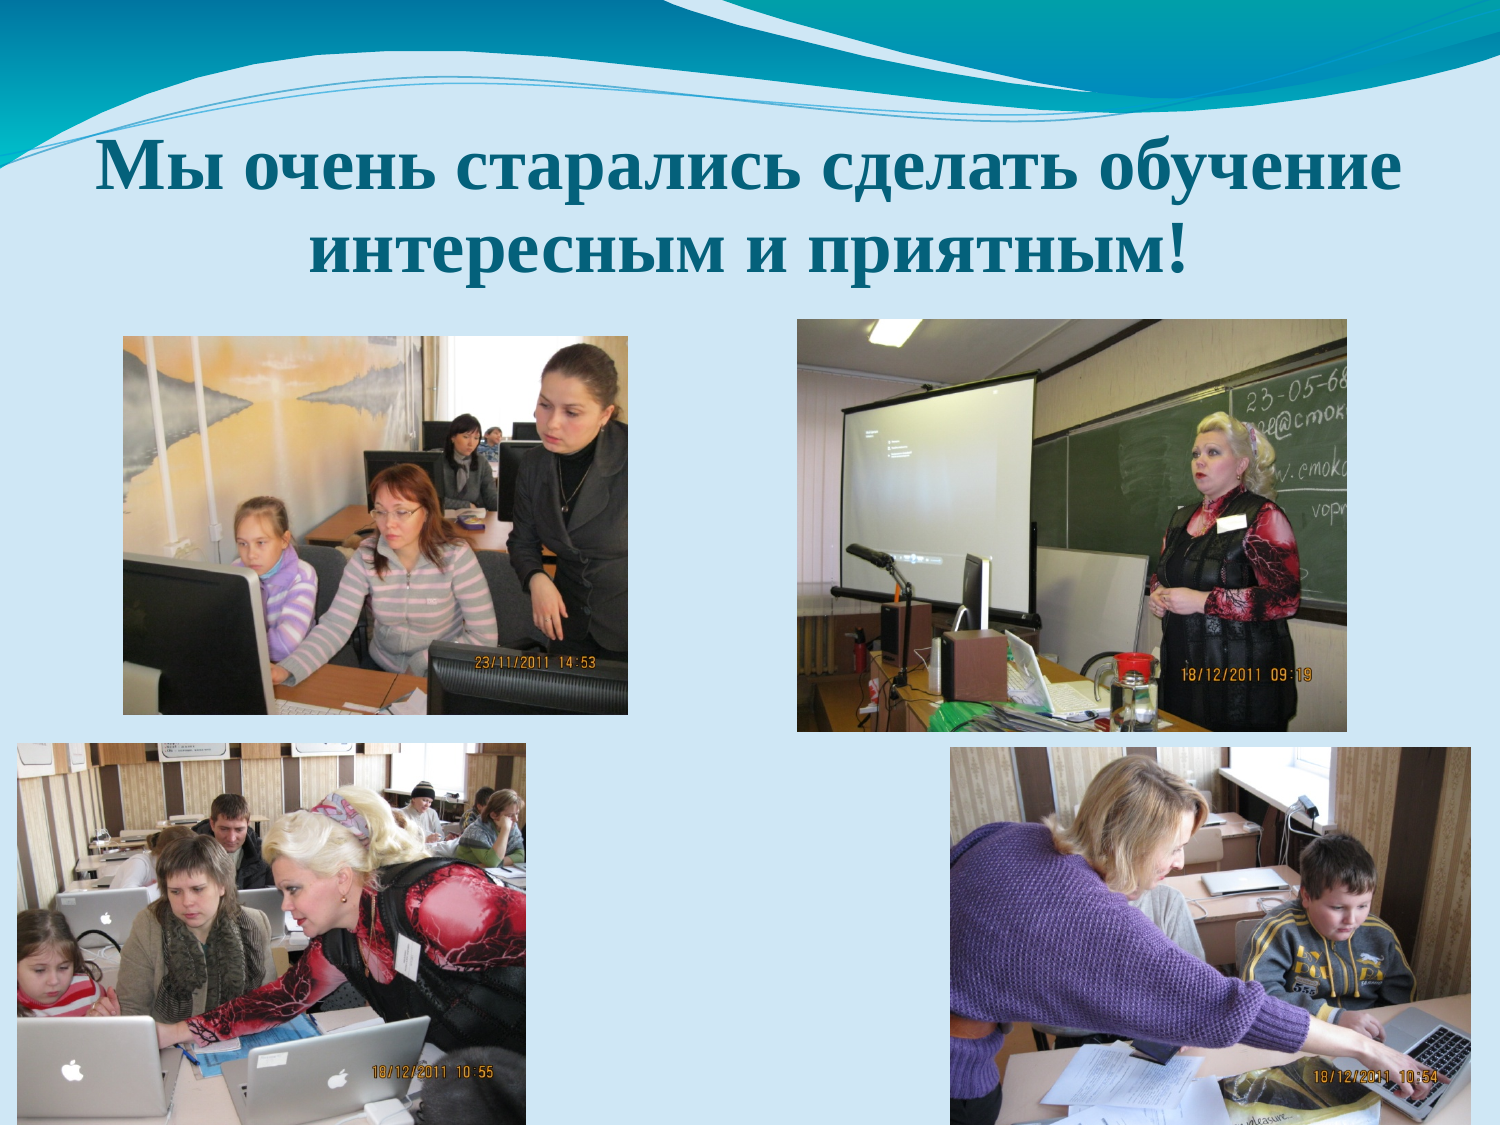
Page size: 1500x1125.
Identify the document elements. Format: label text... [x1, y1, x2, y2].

picture [950, 747, 1471, 1125]
picture [797, 319, 1347, 732]
picture [17, 743, 526, 1125]
picture [123, 336, 628, 715]
title Мы очень старались сделать обучение интересным и приятным! [75, 115, 1425, 303]
